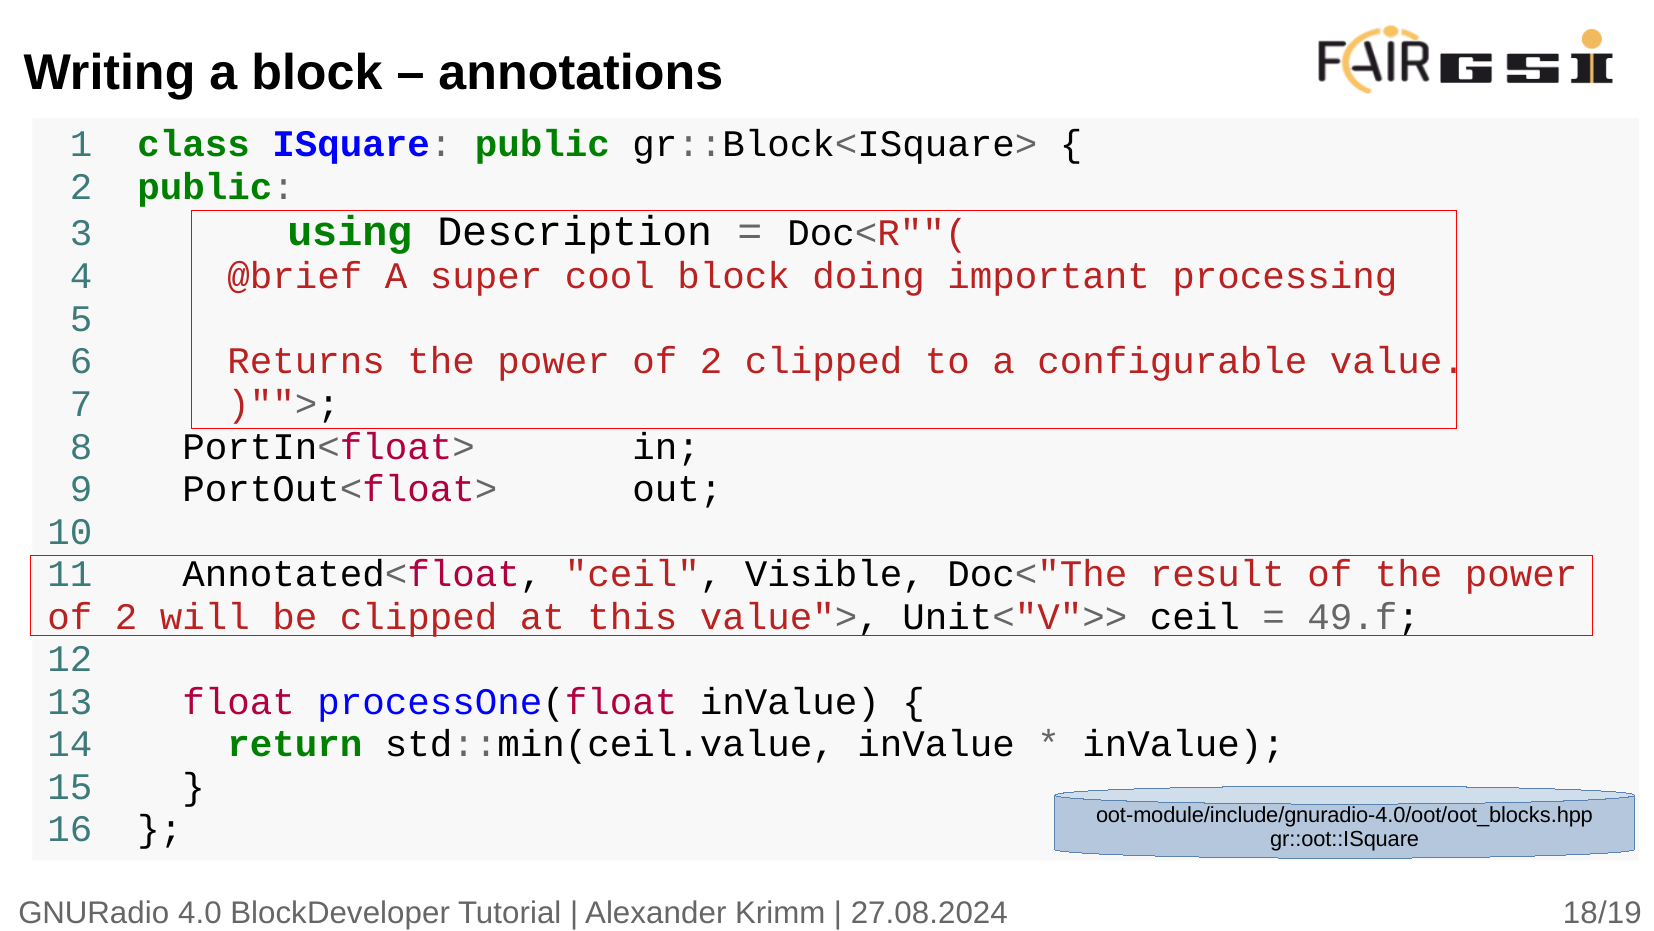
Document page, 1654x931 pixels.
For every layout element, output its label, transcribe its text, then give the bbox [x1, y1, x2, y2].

text_box 1 class ISquare: public gr::Block<ISquare> { 2 public: 3 using Description = Doc<R""( 4 @brief A super cool block doing important processing 5 6 Returns the power of 2 clipped to a configurable value. 7 )"">; 8 PortIn<float> in; 9 PortOut<float> out; 10 11 Annotated<float, "ceil", Visible, Doc<"The result of the power of 2 will be clipped at this value">, Unit<"V">> ceil = 49.f; 12 13 float processOne(float inValue) { 14 return std::min(ceil.value, inValue * inValue); 15 } 16 }; [32, 118, 1639, 861]
text_box oot-module/include/gnuradio-4.0/oot/oot_blocks.hpp gr::oot::ISquare [1054, 796, 1635, 859]
text_box 1 class ISquare: public gr::Block<ISquare> { 2 public: 3 using Description = Doc<R""( 4 @brief A super cool block doing important processing 5 6 Returns the power of 2 clipped to a configurable value. 7 )"">; 8 PortIn<float> in; 9 PortOut<float> out; 10 11 Annotated<float, "ceil", Visible, Doc<"The result of the power of 2 will be clipped at this value">, Unit<"V">> ceil = 49.f; 12 13 float processOne(float inValue) { 14 return std::min(ceil.value, inValue * inValue); 15 } 16 }; [32, 556, 1592, 635]
title Writing a block – annotations [23, 5, 1638, 139]
